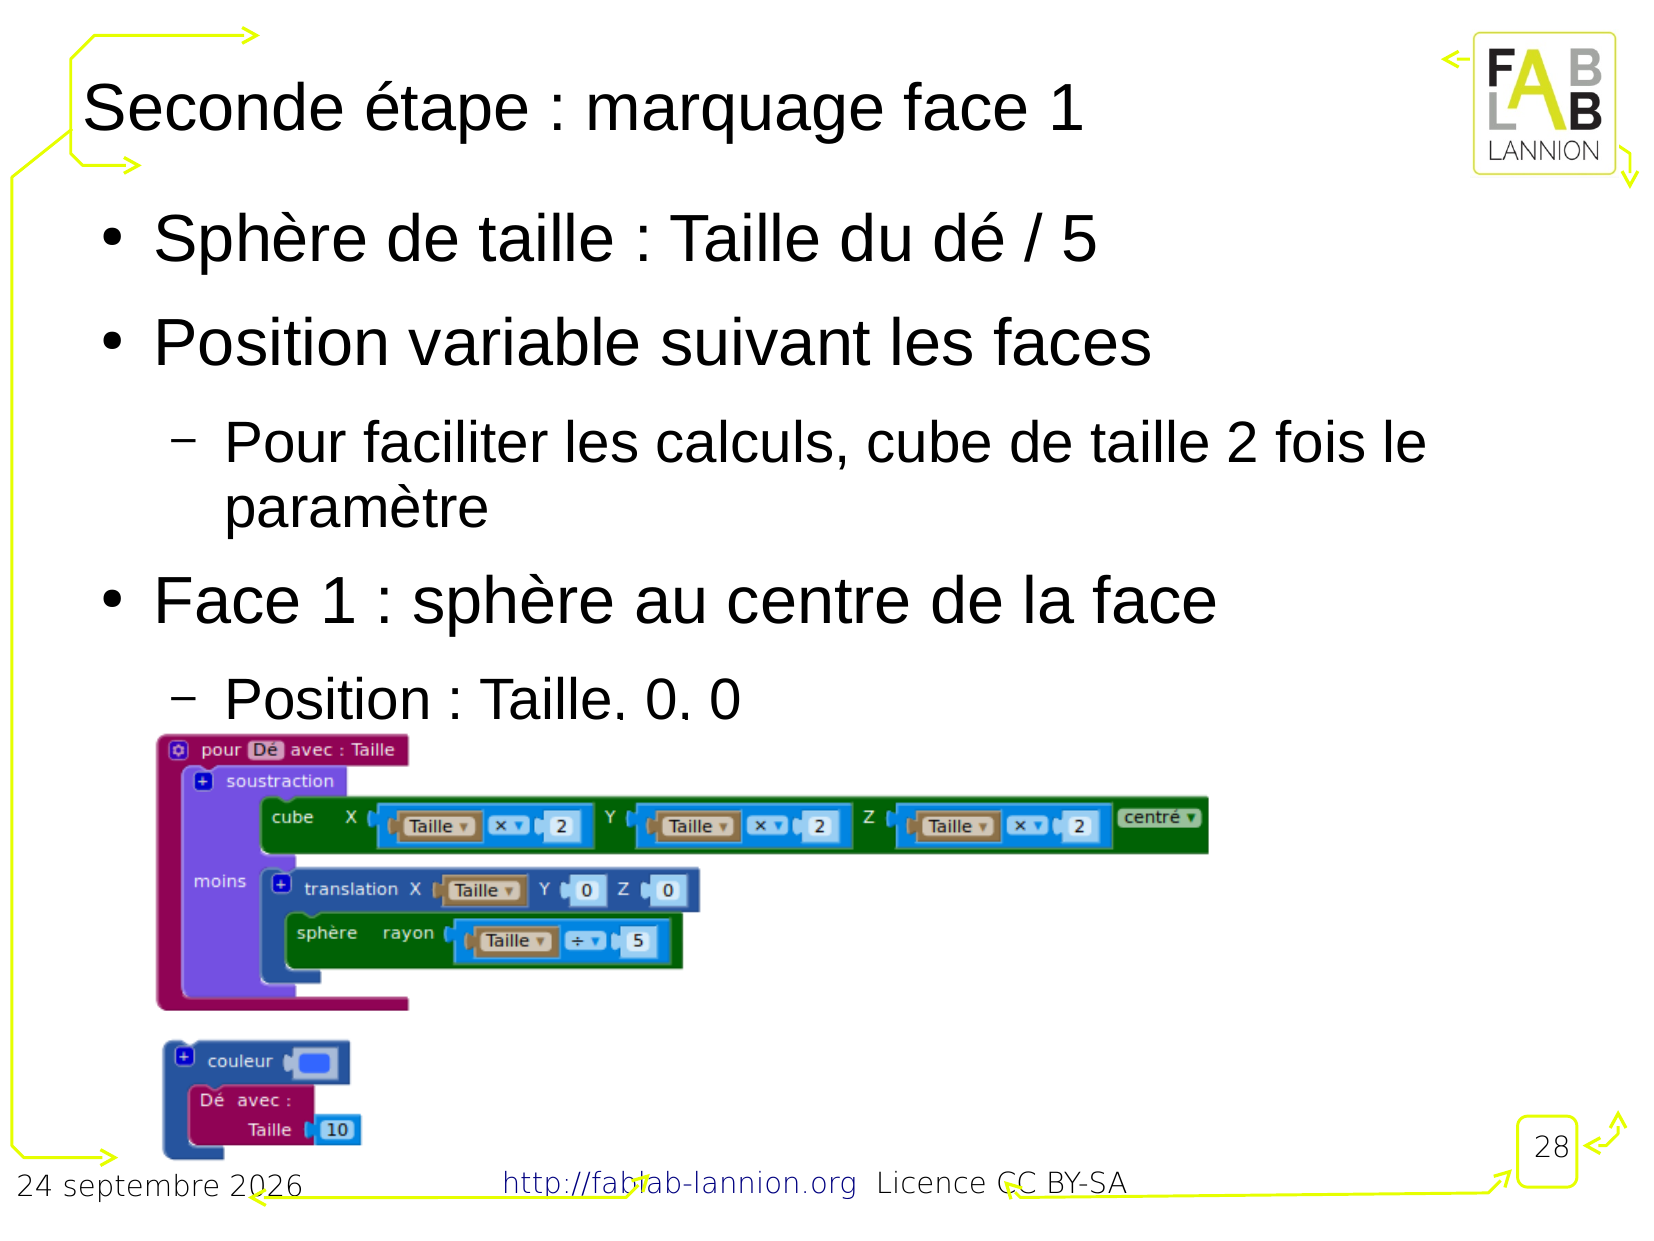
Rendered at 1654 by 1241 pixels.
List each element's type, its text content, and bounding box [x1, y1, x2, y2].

list Sphère de taille : Taille du dé / 5 Position variable suivant les faces Pour faciliter les calculs, cube de taille 2 fois le paramètre Face 1 : sphère au centre de la face Position : Taille, 0, 0 [82, 200, 1571, 921]
picture [153, 720, 1223, 1169]
picture [1470, 29, 1619, 178]
title Seconde étape : marquage face 1 [82, 49, 1441, 166]
